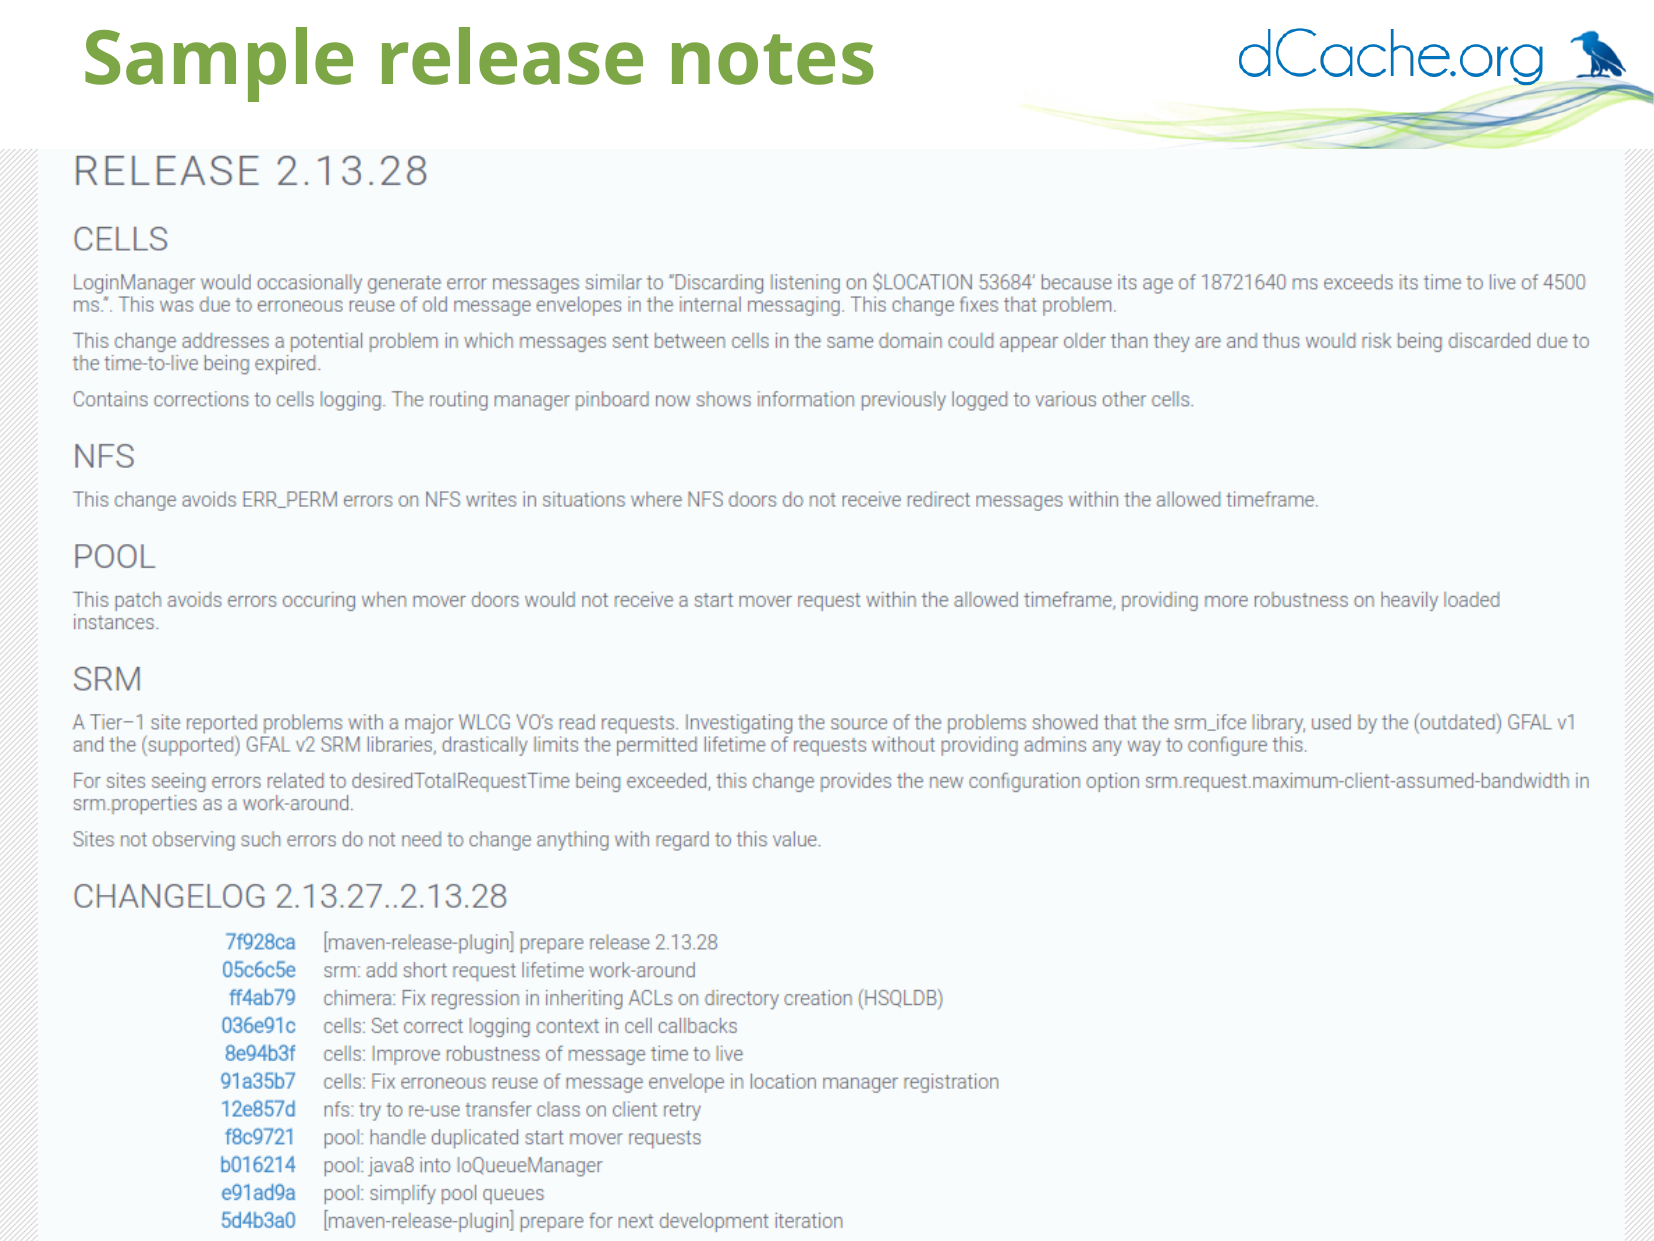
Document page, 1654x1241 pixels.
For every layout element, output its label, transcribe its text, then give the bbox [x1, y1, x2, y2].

picture [0, 16, 1654, 1241]
title Sample release notes [82, 8, 1605, 103]
